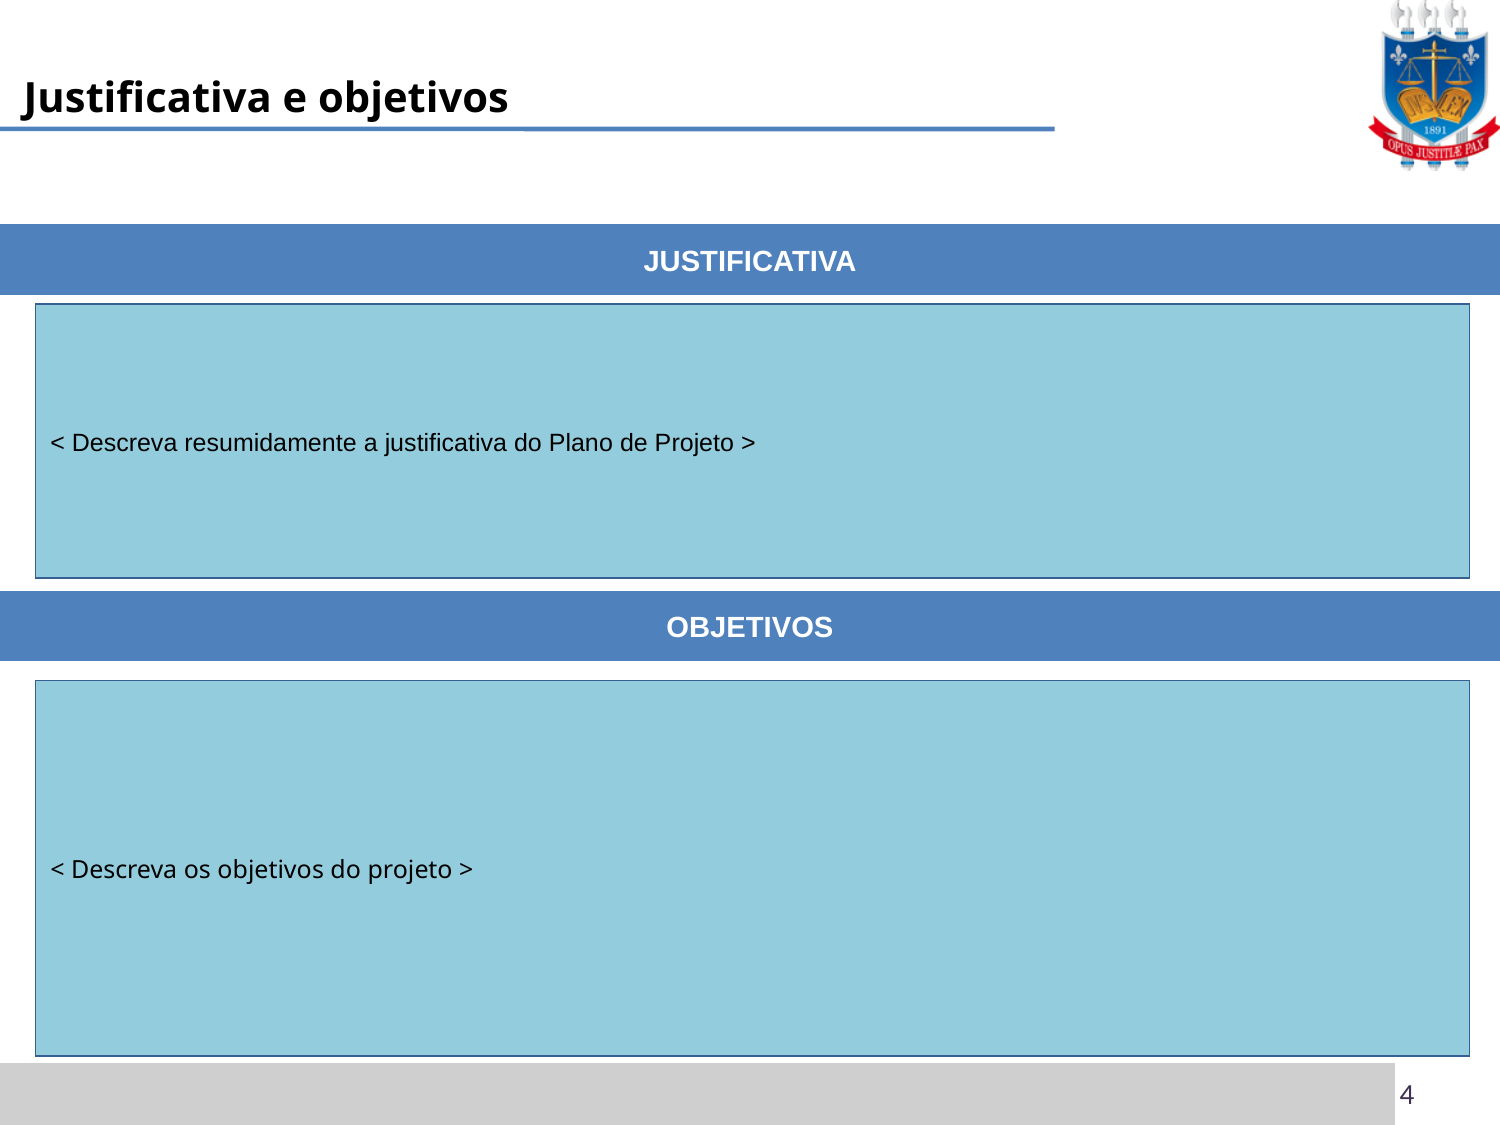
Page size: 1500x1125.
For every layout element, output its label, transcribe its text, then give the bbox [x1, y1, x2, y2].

text_box OBJETIVOS [0, 591, 1500, 661]
picture [1368, 0, 1500, 171]
text_box Justificativa e objetivos [23, 70, 492, 121]
text_box < Descreva os objetivos do projeto > [35, 681, 1469, 1056]
text_box < Descreva resumidamente a justificativa do Plano de Projeto > [35, 304, 1469, 578]
text_box JUSTIFICATIVA [0, 224, 1500, 295]
